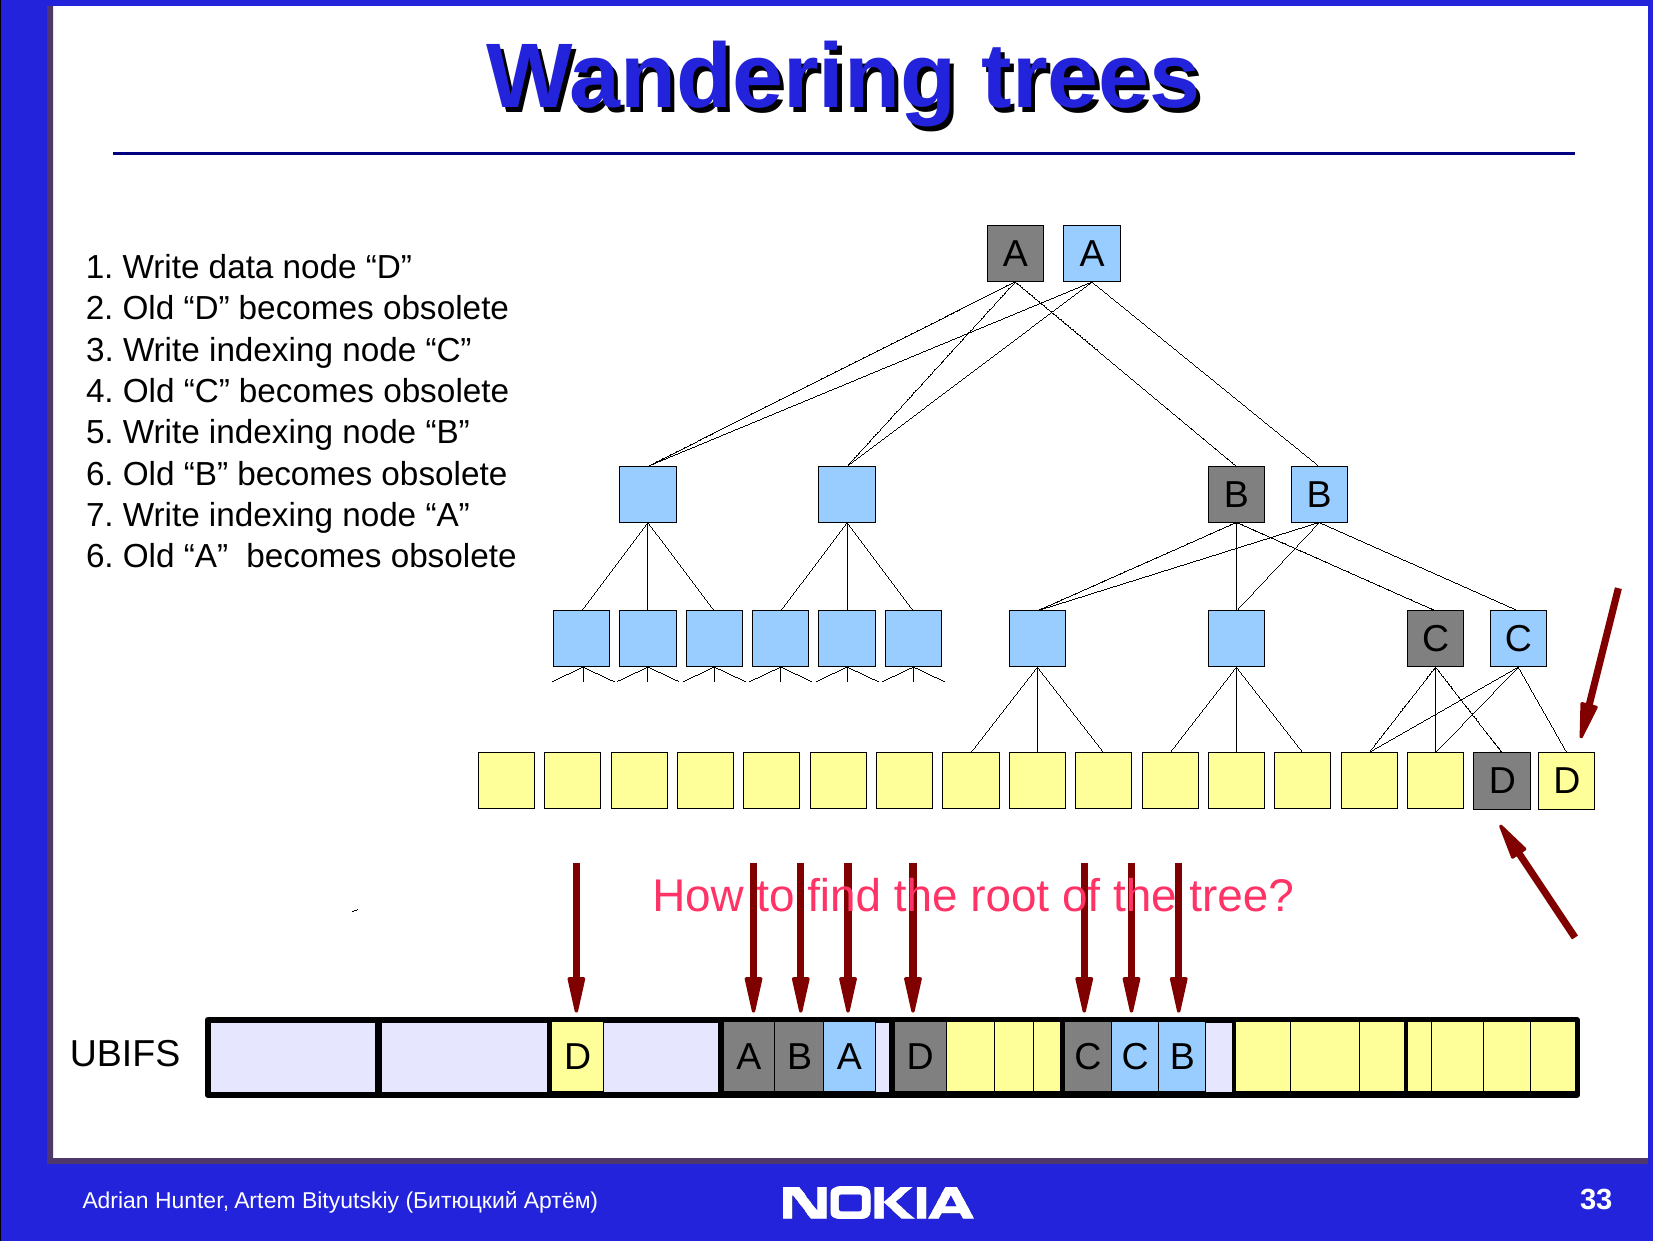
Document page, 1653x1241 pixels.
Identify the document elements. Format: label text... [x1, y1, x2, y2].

text_box [478, 752, 535, 809]
text_box [942, 752, 1000, 809]
text_box [619, 466, 677, 523]
text_box [885, 610, 942, 667]
text_box A [987, 225, 1044, 282]
text_box C [1112, 1021, 1158, 1092]
text_box [818, 466, 876, 523]
text_box 7. Write indexing node “A” [71, 489, 487, 530]
text_box 6. Old “A” becomes obsolete [71, 530, 533, 583]
text_box D [551, 1021, 604, 1092]
text_box [1274, 752, 1331, 809]
text_box 6. Old “B” becomes obsolete [71, 447, 523, 500]
text_box [1075, 752, 1132, 809]
text_box 2. Old “D” becomes obsolete [71, 282, 525, 335]
text_box C [1407, 610, 1464, 667]
text_box [677, 752, 734, 809]
text_box B [775, 1021, 823, 1092]
text_box [752, 610, 809, 667]
text_box 5. Write indexing node “B” [71, 406, 487, 447]
text_box A [723, 1021, 775, 1092]
text_box B [1158, 1021, 1206, 1092]
text_box [876, 752, 933, 809]
text_box [544, 752, 601, 809]
text_box [1142, 752, 1199, 809]
text_box How to find the root of the tree? [637, 862, 1310, 929]
text_box B [1208, 466, 1265, 523]
text_box [1208, 752, 1265, 809]
text_box [1341, 752, 1398, 809]
text_box B [1291, 466, 1348, 523]
text_box [1009, 610, 1066, 667]
text_box [1208, 610, 1265, 667]
text_box [1407, 752, 1464, 809]
text_box D [894, 1021, 947, 1092]
picture [783, 1186, 974, 1219]
text_box [207, 1019, 1578, 1095]
text_box C [1064, 1021, 1112, 1092]
text_box 1. Write data node “D” [71, 241, 430, 282]
text_box A [823, 1021, 876, 1092]
text_box A [1063, 225, 1121, 282]
text_box 3. Write indexing node “C” [71, 335, 489, 365]
text_box [686, 610, 743, 667]
text_box [1009, 752, 1066, 809]
text_box D [1538, 752, 1595, 810]
text_box C [1490, 610, 1547, 667]
text_box D [1473, 752, 1531, 810]
text_box UBIFS [55, 1024, 196, 1082]
text_box [553, 610, 610, 667]
text_box [818, 610, 876, 667]
title Wandering trees [100, 2, 1588, 151]
text_box [611, 752, 668, 809]
text_box 4. Old “C” becomes obsolete [71, 365, 525, 417]
text_box [619, 610, 677, 667]
text_box [743, 752, 800, 809]
text_box [810, 752, 867, 809]
